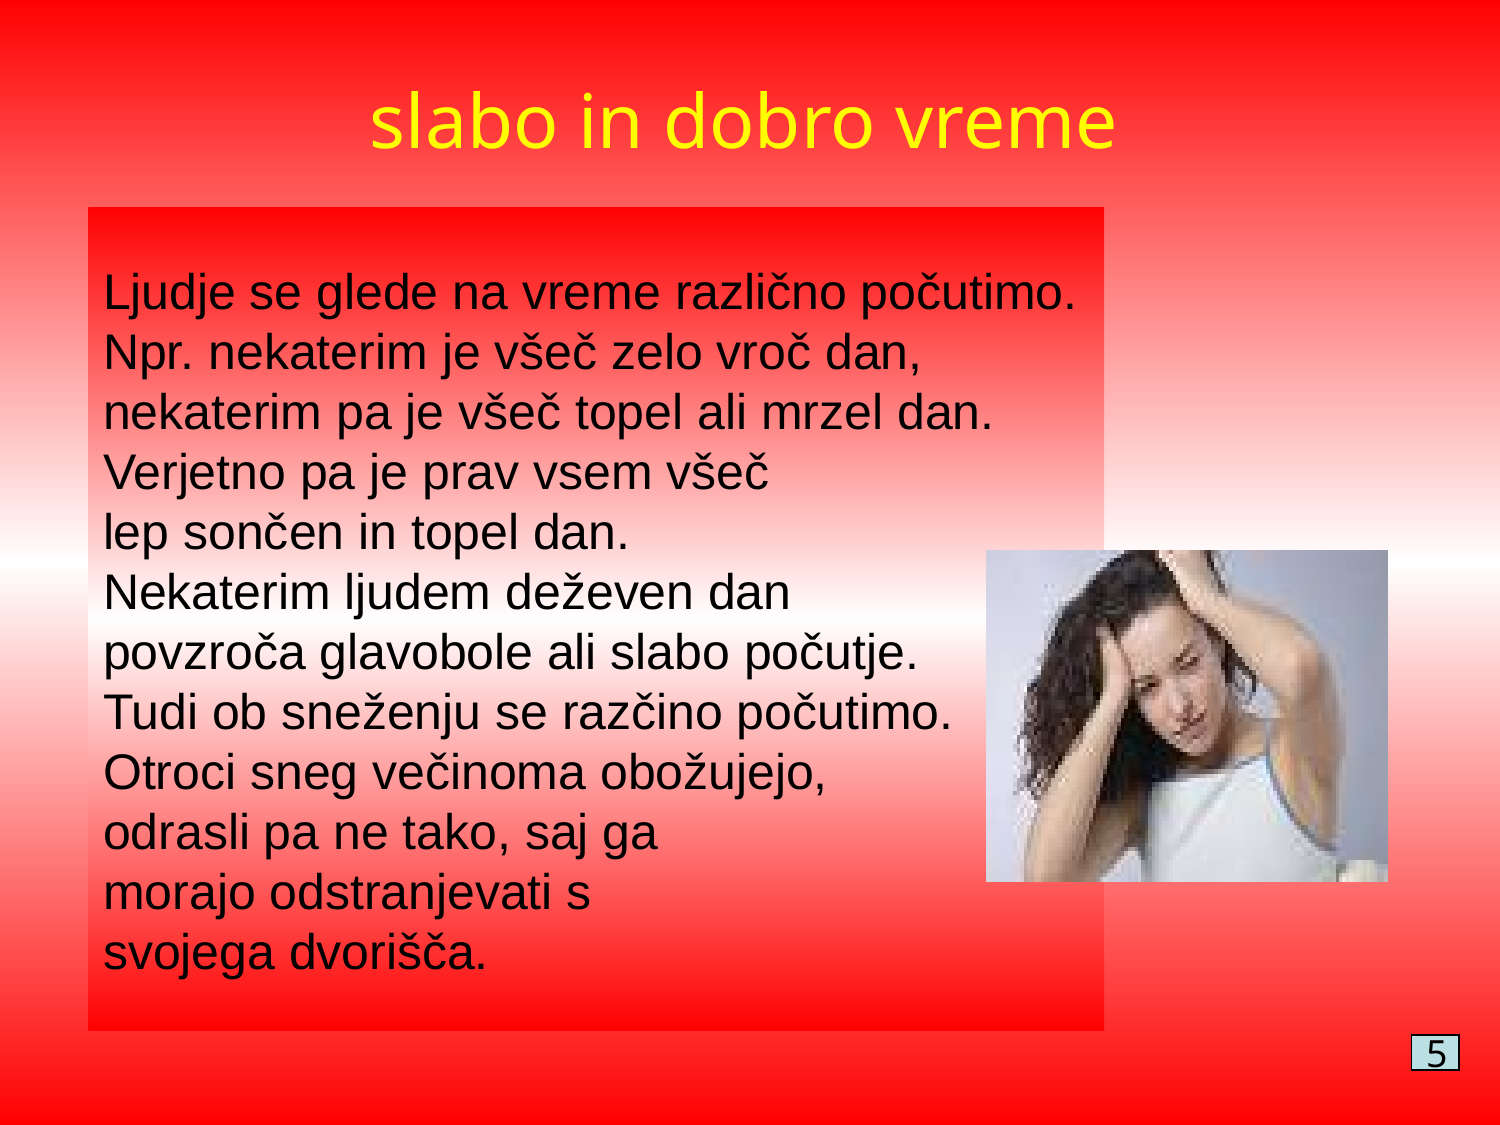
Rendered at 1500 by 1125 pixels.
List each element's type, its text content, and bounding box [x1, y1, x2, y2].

picture [986, 550, 1388, 882]
text_box Ljudje se glede na vreme različno počutimo. Npr. nekaterim je všeč zelo vroč dan, nekaterim pa je všeč topel ali mrzel dan. Verjetno pa je prav vsem všeč lep sončen in topel dan. Nekaterim ljudem deževen dan povzroča glavobole ali slabo počutje. Tudi ob sneženju se razčino počutimo. Otroci sneg večinoma obožujejo, odrasli pa ne tako, saj ga morajo odstranjevati s svojega dvorišča. [88, 207, 1105, 1031]
text_box slabo in dobro vreme [88, 66, 1400, 161]
text_box 5 [1411, 1034, 1459, 1071]
